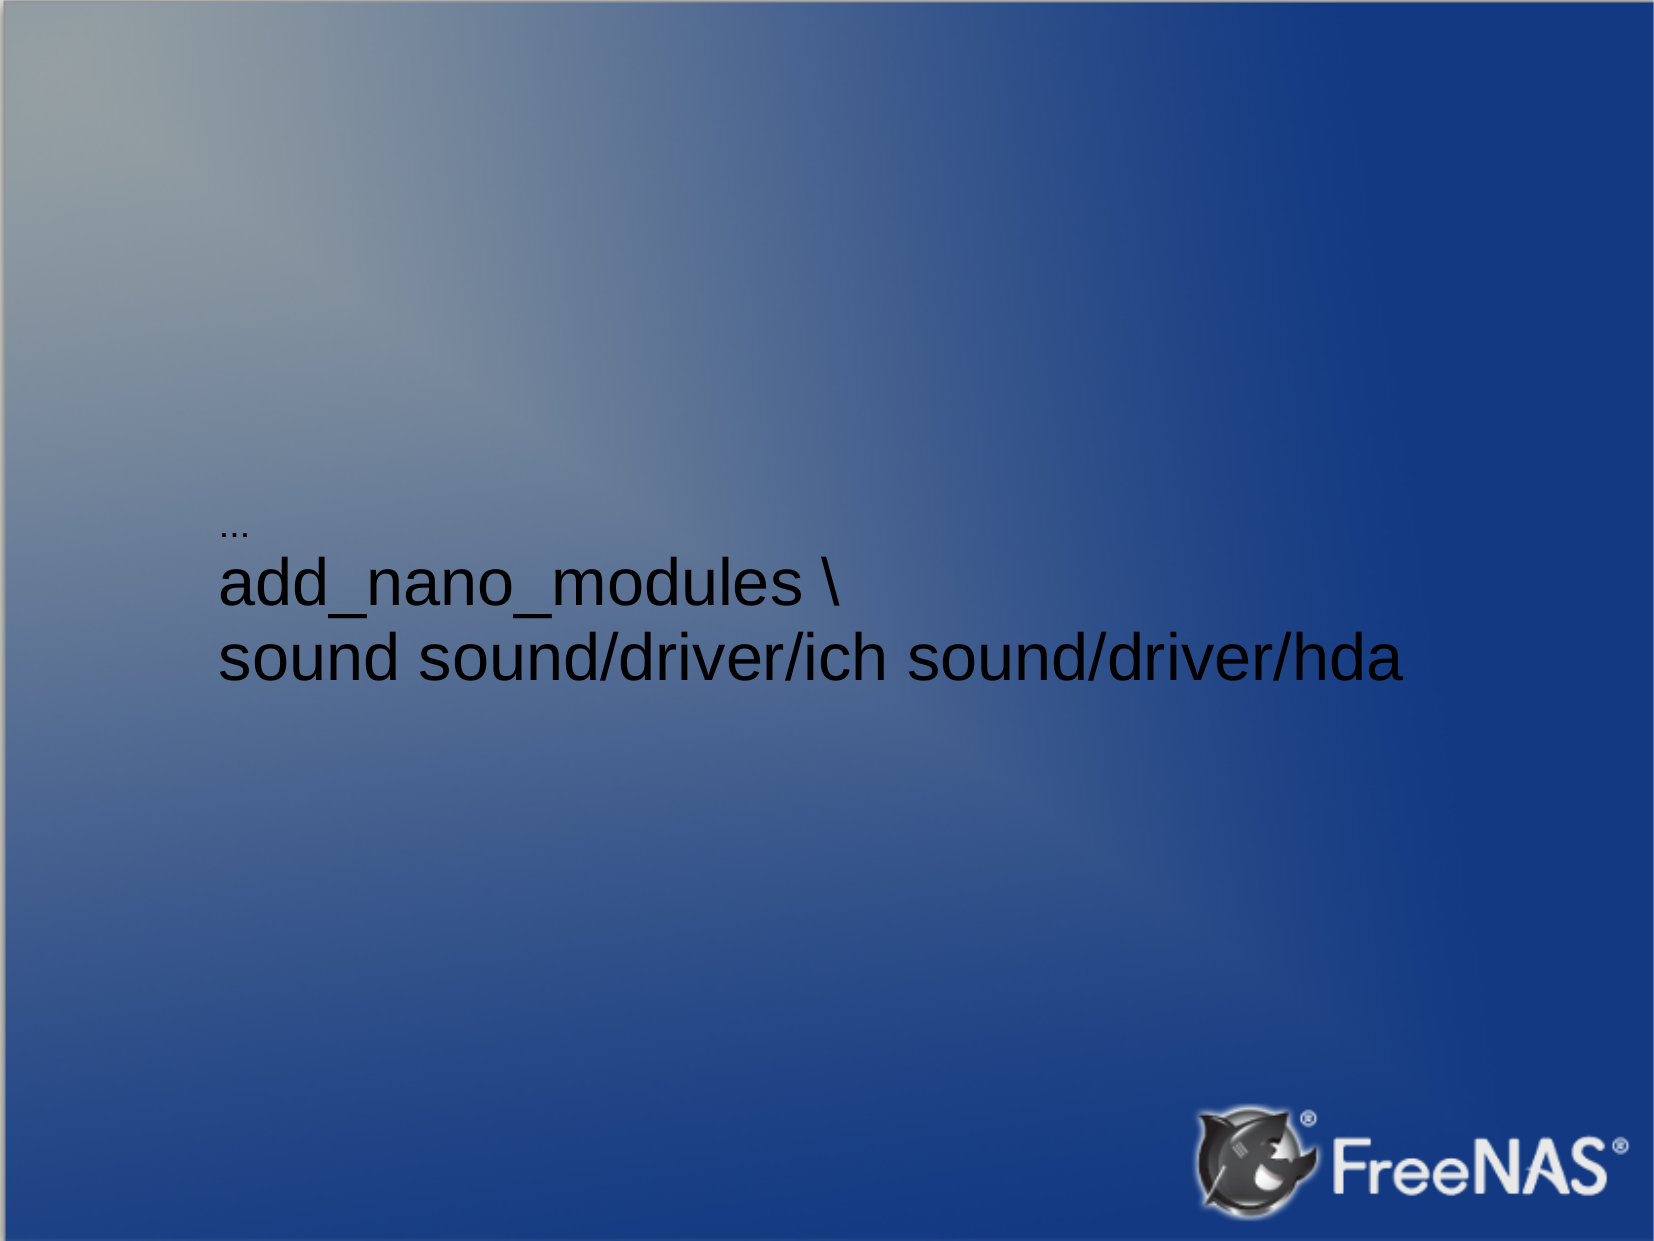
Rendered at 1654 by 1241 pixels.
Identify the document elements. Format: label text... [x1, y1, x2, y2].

text_box ... add_nano_modules \ sound sound/driver/ich sound/driver/hda [204, 453, 1450, 787]
picture [0, 0, 1654, 1241]
